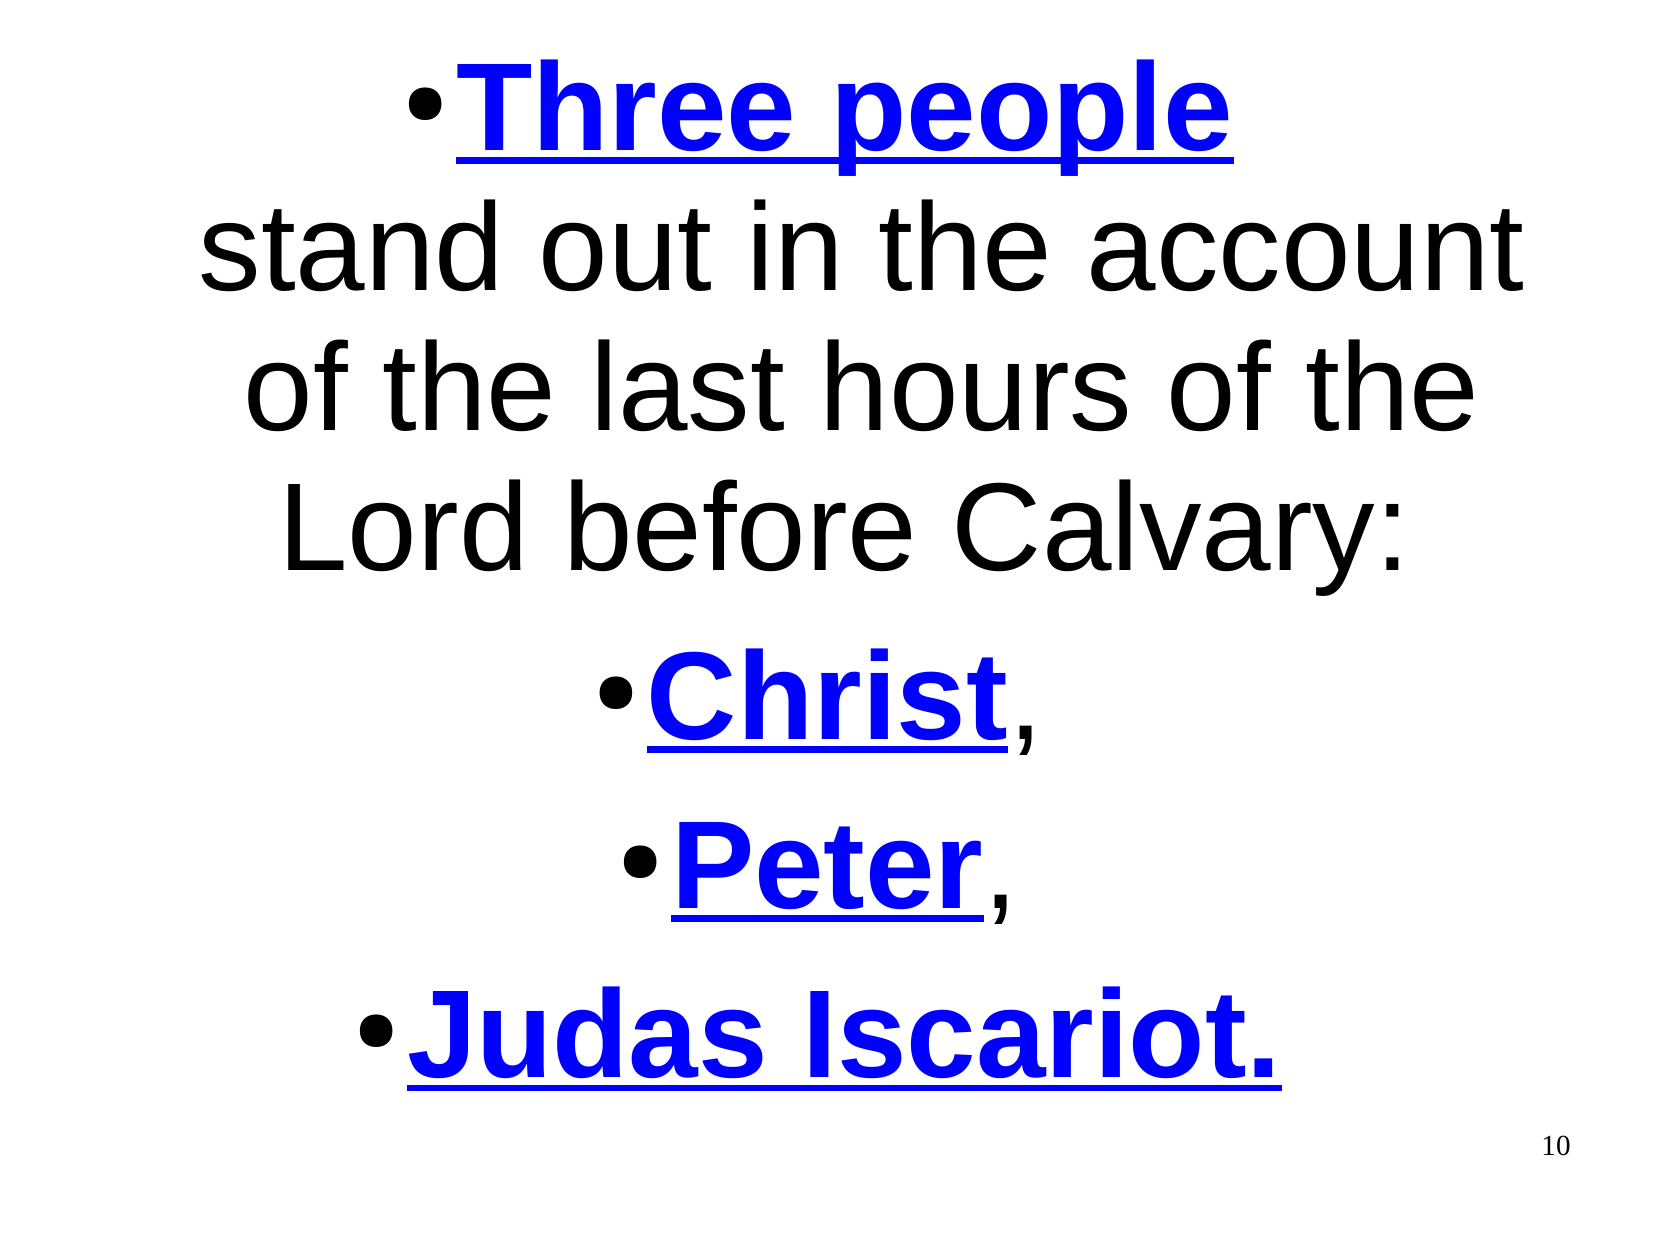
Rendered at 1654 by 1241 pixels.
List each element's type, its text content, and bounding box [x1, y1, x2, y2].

list Three people stand out in the account of the last hours of the Lord before Calvary: Christ, Peter, Judas Iscariot. [82, 37, 1571, 1201]
